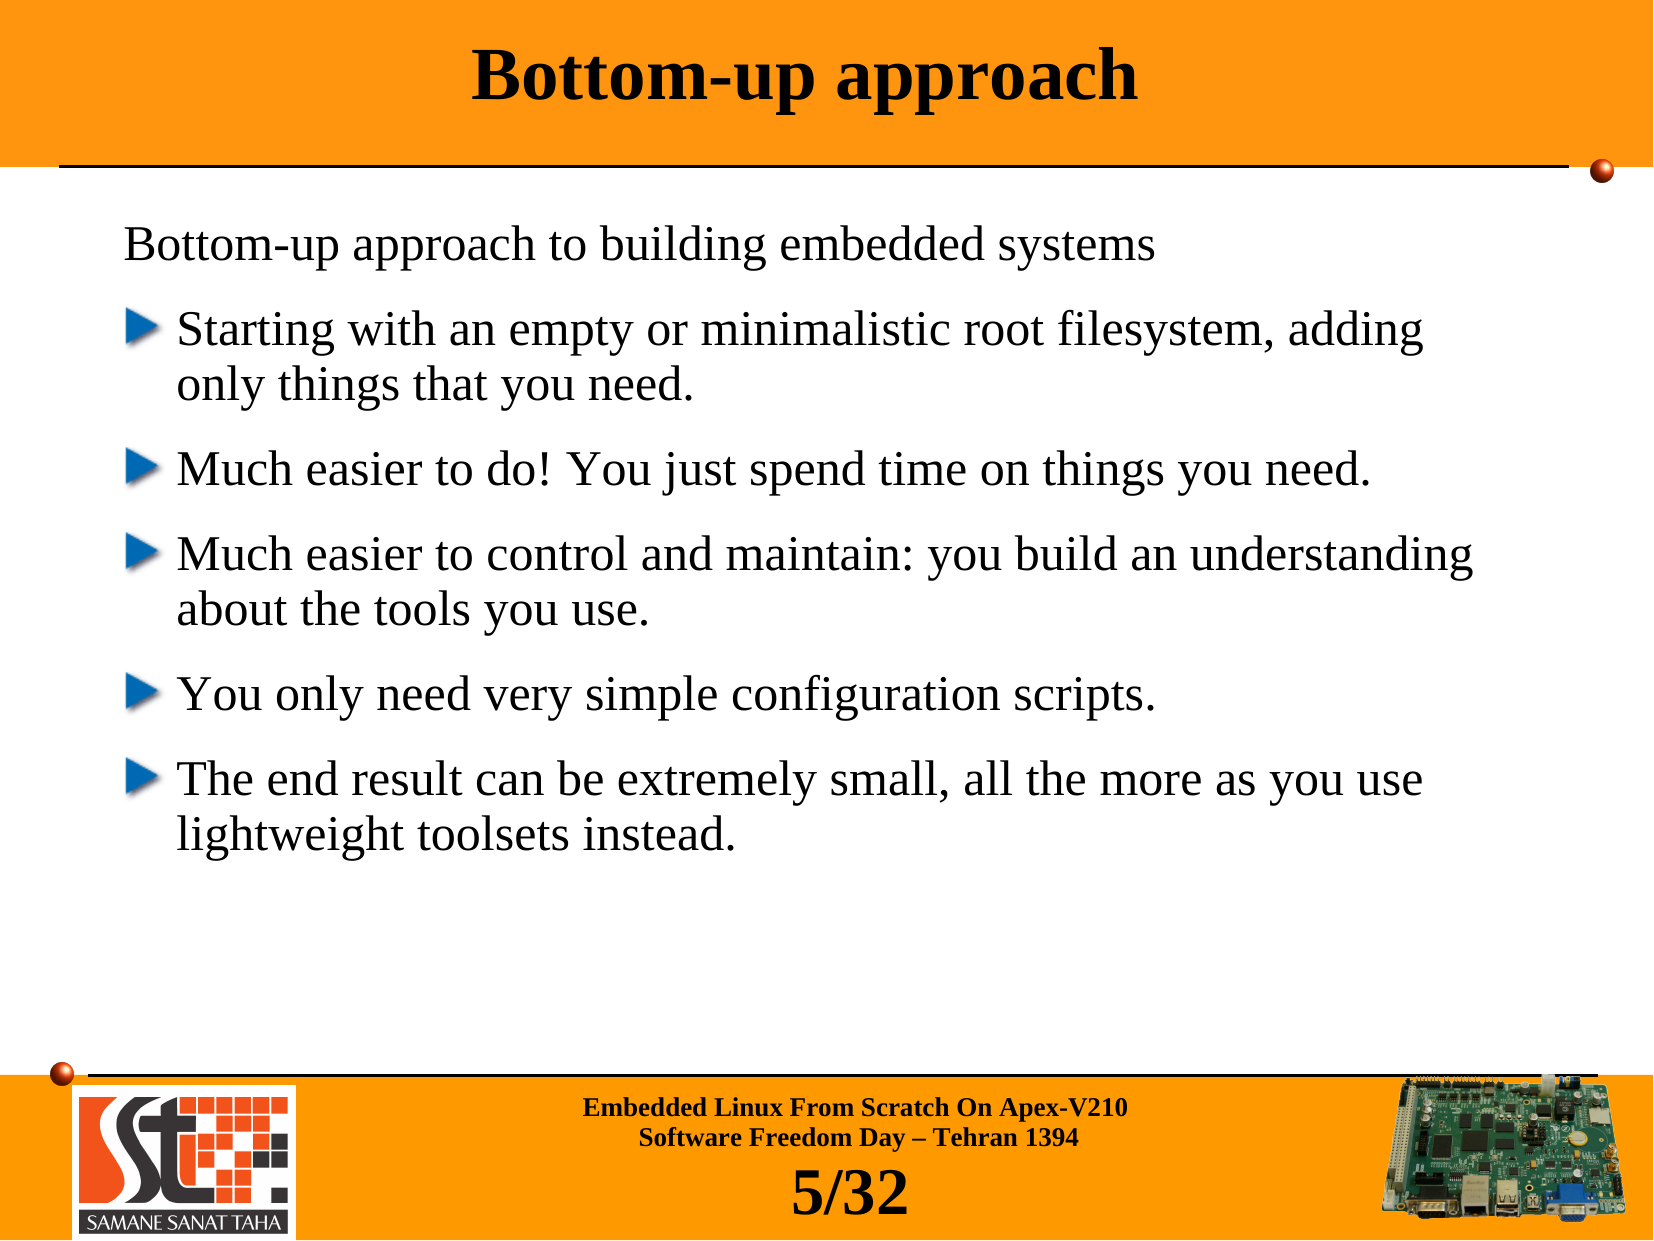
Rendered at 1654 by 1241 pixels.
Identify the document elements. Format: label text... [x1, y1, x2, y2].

title Bottom-up approach [60, 25, 1551, 124]
picture [72, 1085, 296, 1241]
picture [1371, 1074, 1626, 1236]
list Bottom-up approach to building embedded systems Starting with an empty or minimalistic root filesystem, adding only things that you need. Much easier to do! You just spend time on things you need. Much easier to control and maintain: you build an understanding about the tools you use. You only need very simple configuration scripts. The end result can be extremely small, all the more as you use lightweight toolsets instead. [105, 216, 1518, 1040]
